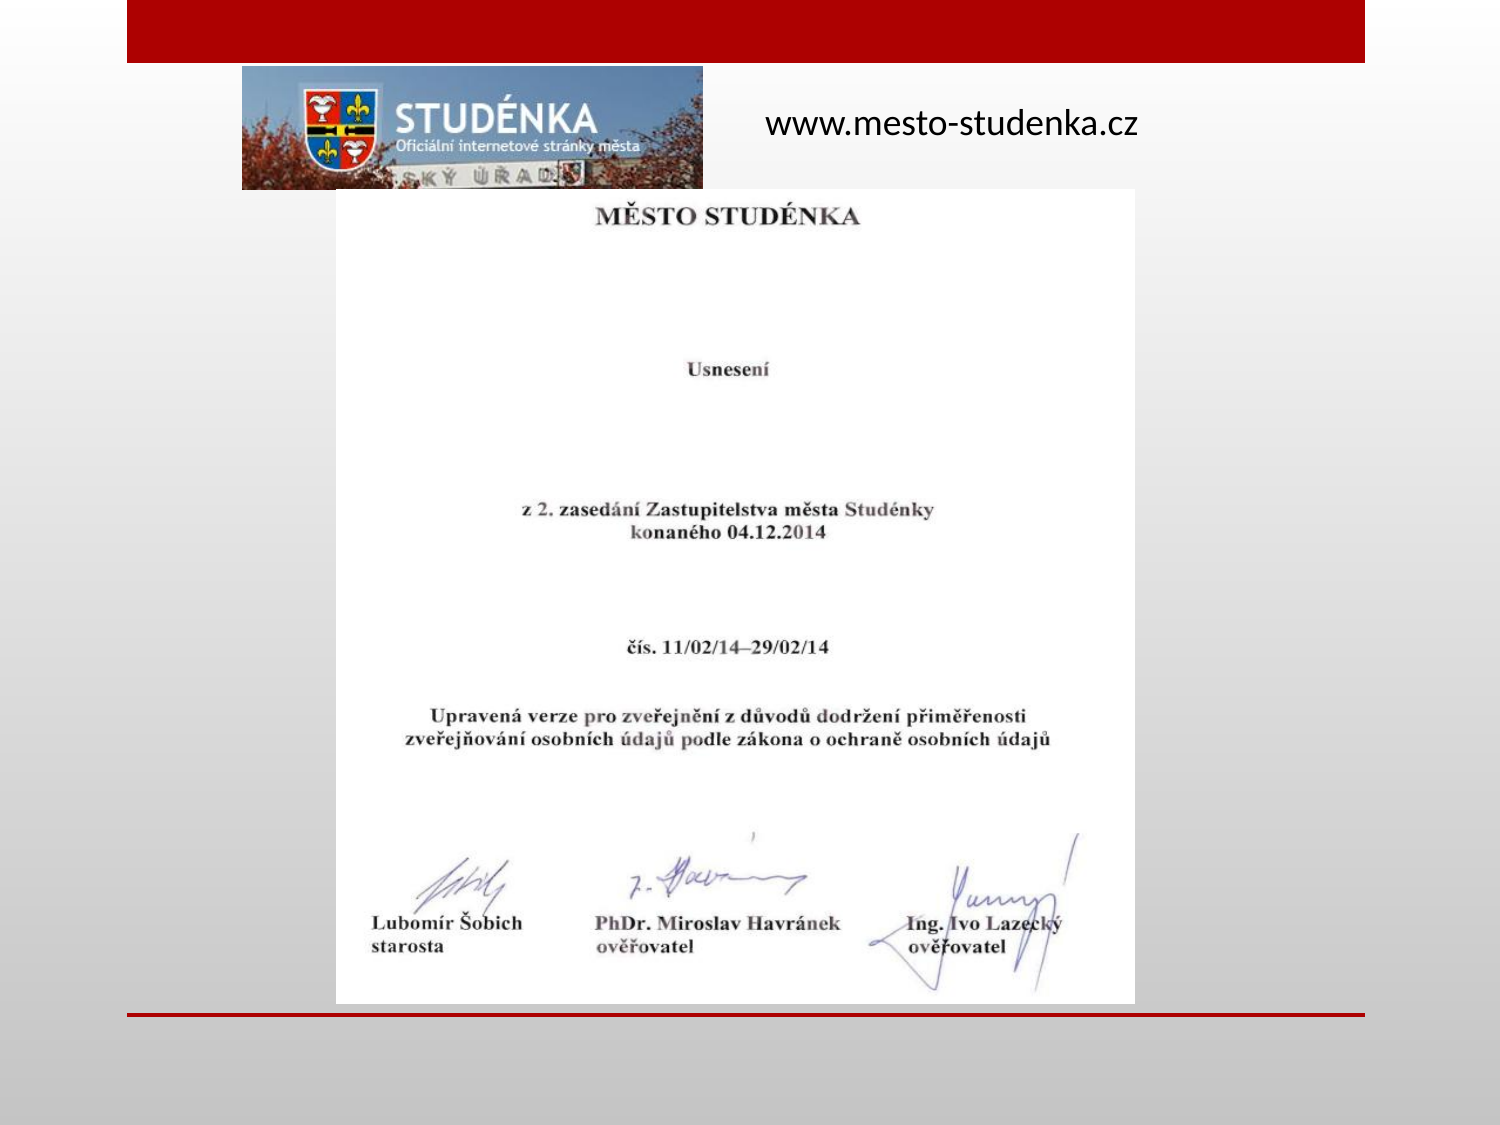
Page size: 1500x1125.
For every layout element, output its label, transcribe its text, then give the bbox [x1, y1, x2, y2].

text_box www.mesto-studenka.cz [750, 90, 1365, 151]
picture [242, 66, 1135, 1004]
